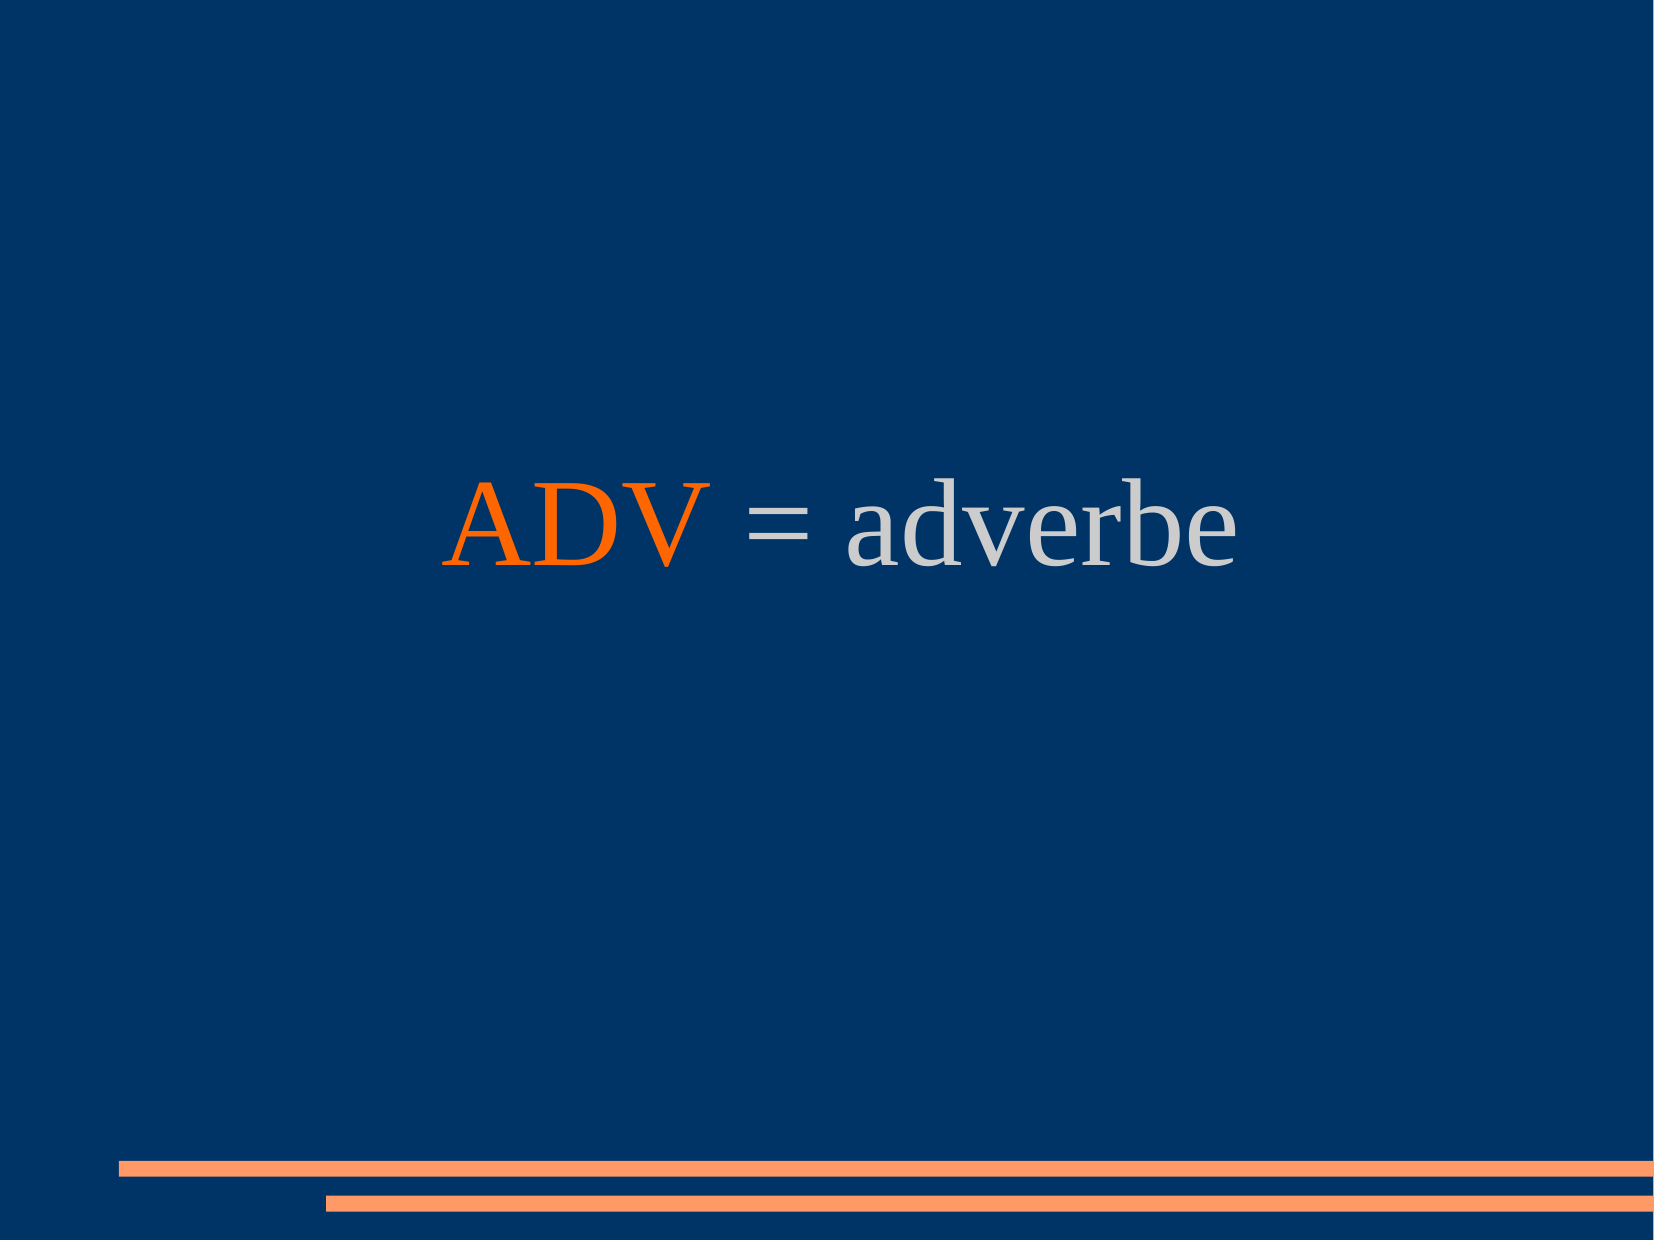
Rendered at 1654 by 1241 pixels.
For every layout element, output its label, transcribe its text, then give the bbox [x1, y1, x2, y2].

subtitle ADV = adverbe [121, 118, 1561, 928]
